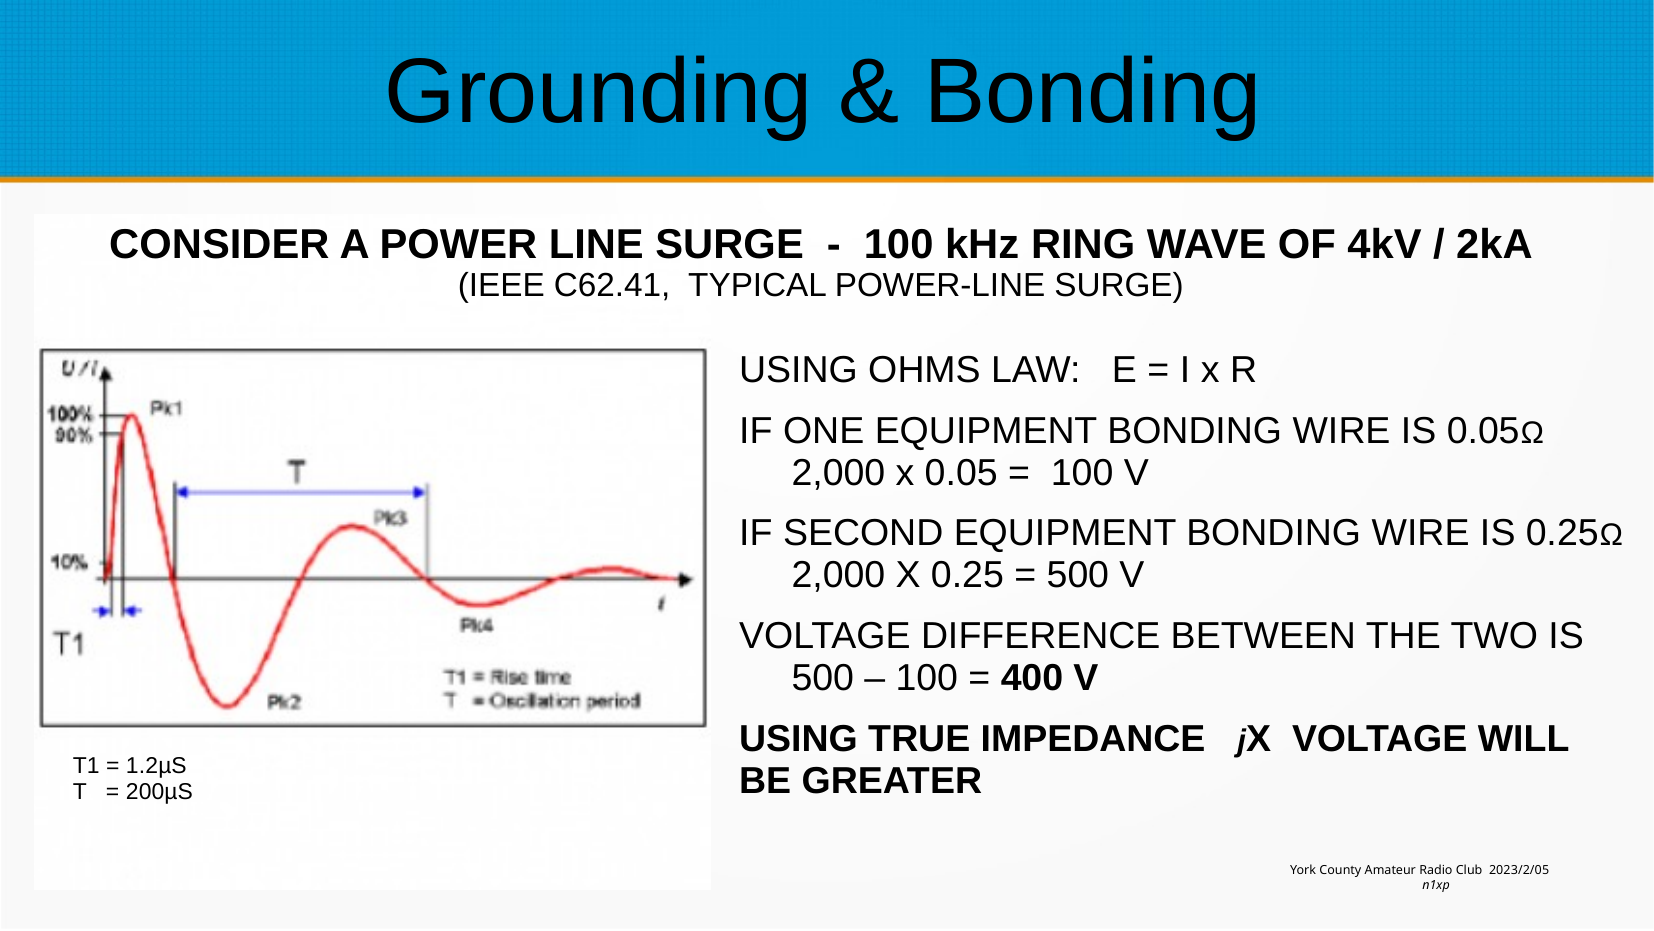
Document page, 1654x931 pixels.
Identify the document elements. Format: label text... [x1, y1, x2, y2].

text_box Grounding & Bonding [201, 31, 1446, 150]
picture [0, 175, 1654, 931]
text_box CONSIDER A POWER LINE SURGE - 100 kHz RING WAVE OF 4kV / 2kA (IEEE C62.41, TYPICAL POWER-LINE SURGE) [8, 213, 1634, 312]
text_box York County Amateur Radio Club 2023/2/05 n1xp [1284, 856, 1588, 897]
text_box T1 = 1.2µS T = 200µS [58, 745, 640, 812]
text_box USING OHMS LAW: E = I x R IF ONE EQUIPMENT BONDING WIRE IS 0.05Ω 2,000 x 0.05 = 100 V IF SECOND EQUIPMENT BONDING WIRE IS 0.25Ω 2,000 X 0.25 = 500 V VOLTAGE DIFFERENCE BETWEEN THE TWO IS 500 – 100 = 400 V USING TRUE IMPEDANCE jX VOLTAGE WILL BE GREATER [724, 340, 1640, 809]
